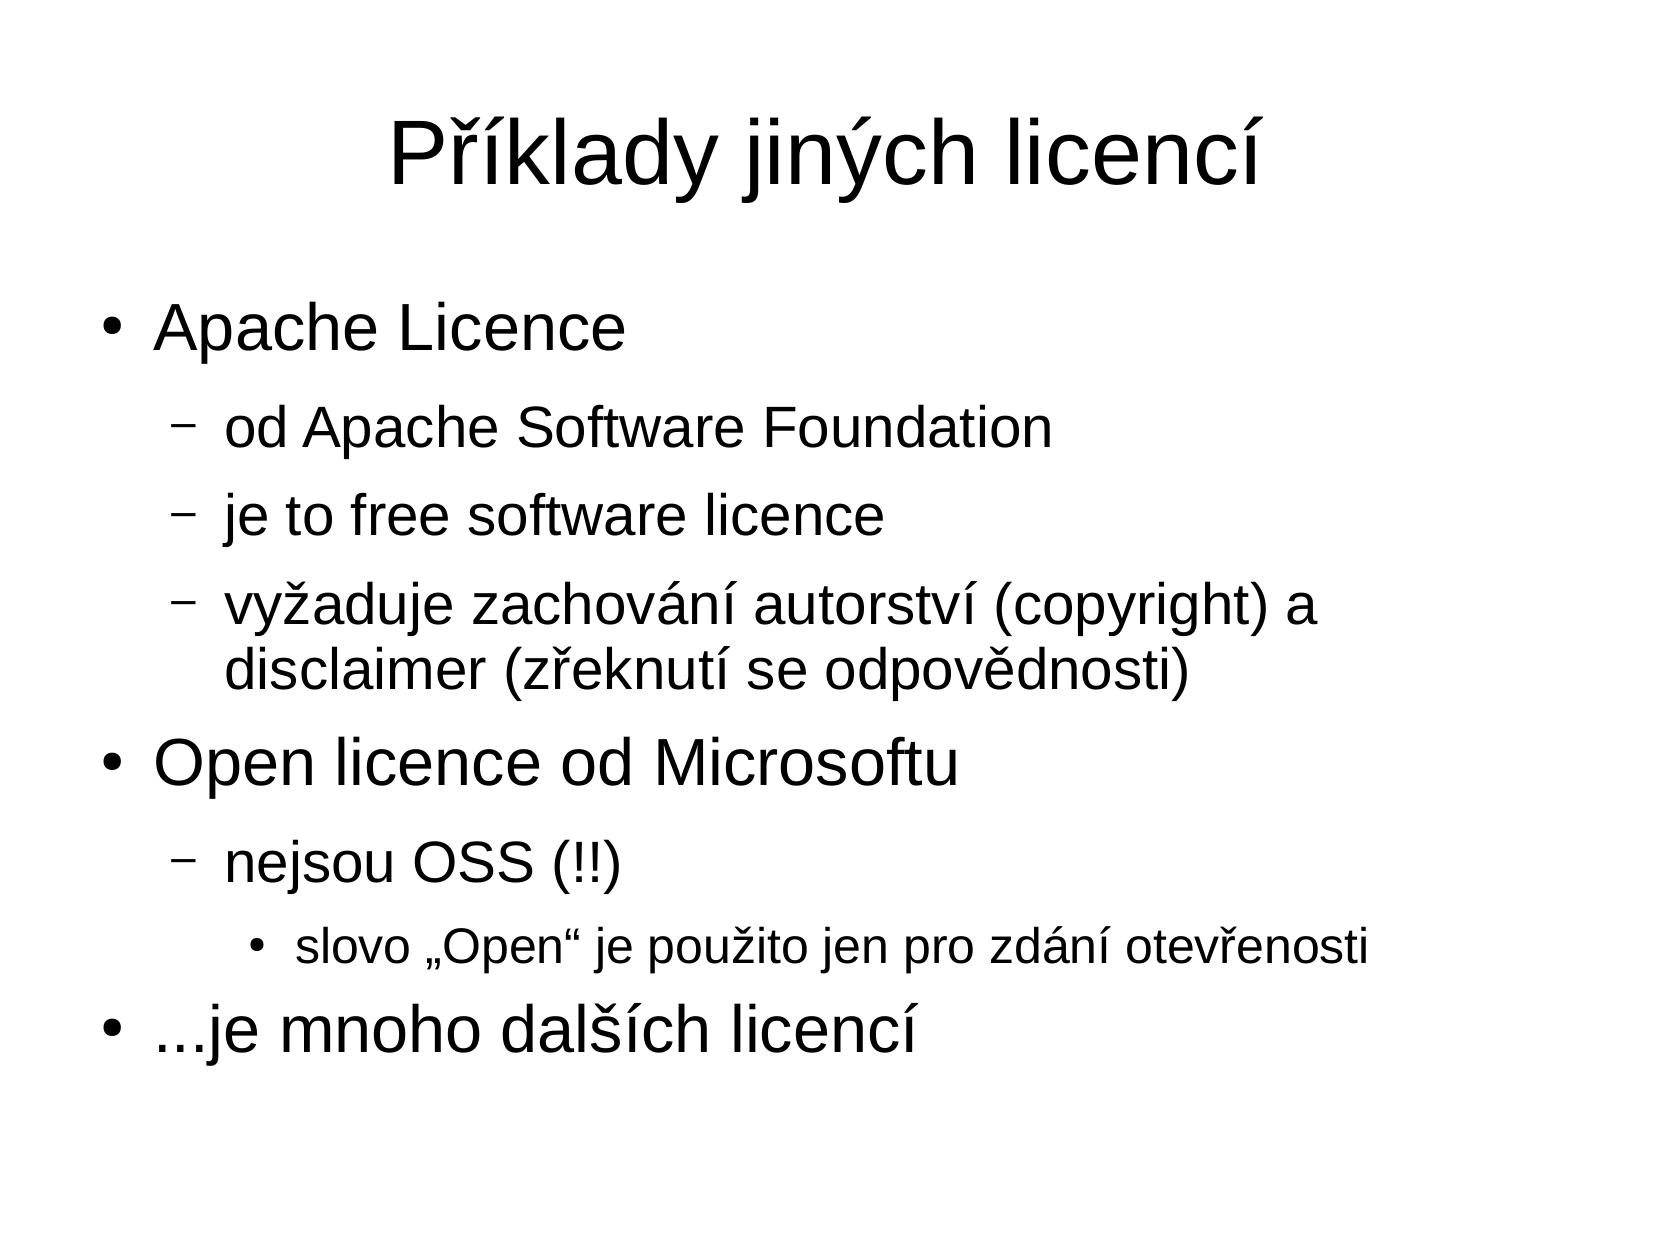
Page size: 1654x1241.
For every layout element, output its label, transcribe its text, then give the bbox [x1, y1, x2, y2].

list Apache Licence od Apache Software Foundation je to free software licence vyžaduje zachování autorství (copyright) a disclaimer (zřeknutí se odpovědnosti) Open licence od Microsoftu nejsou OSS (!!) slovo „Open“ je použito jen pro zdání otevřenosti ...je mnoho dalších licencí [82, 290, 1571, 1067]
title Příklady jiných licencí [82, 49, 1571, 257]
